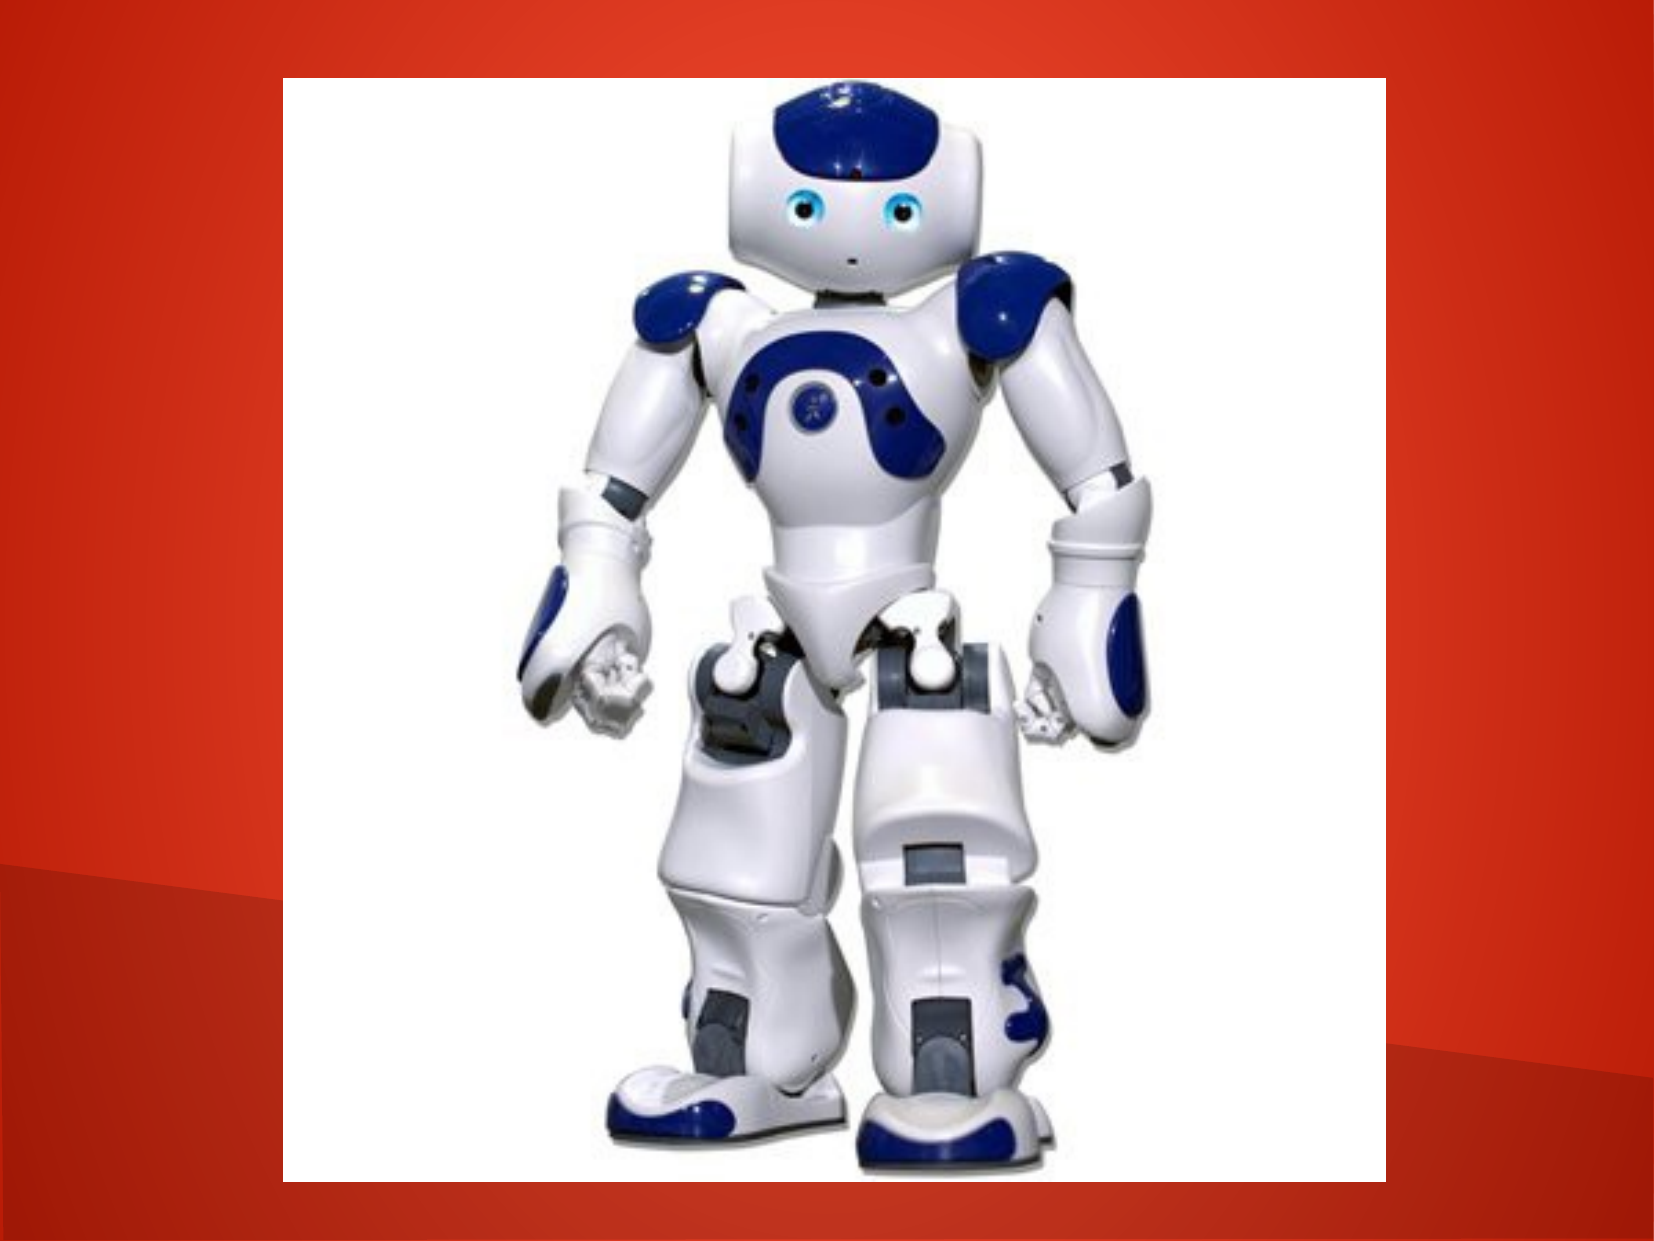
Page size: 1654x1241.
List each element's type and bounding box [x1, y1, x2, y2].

picture [283, 78, 1386, 1182]
